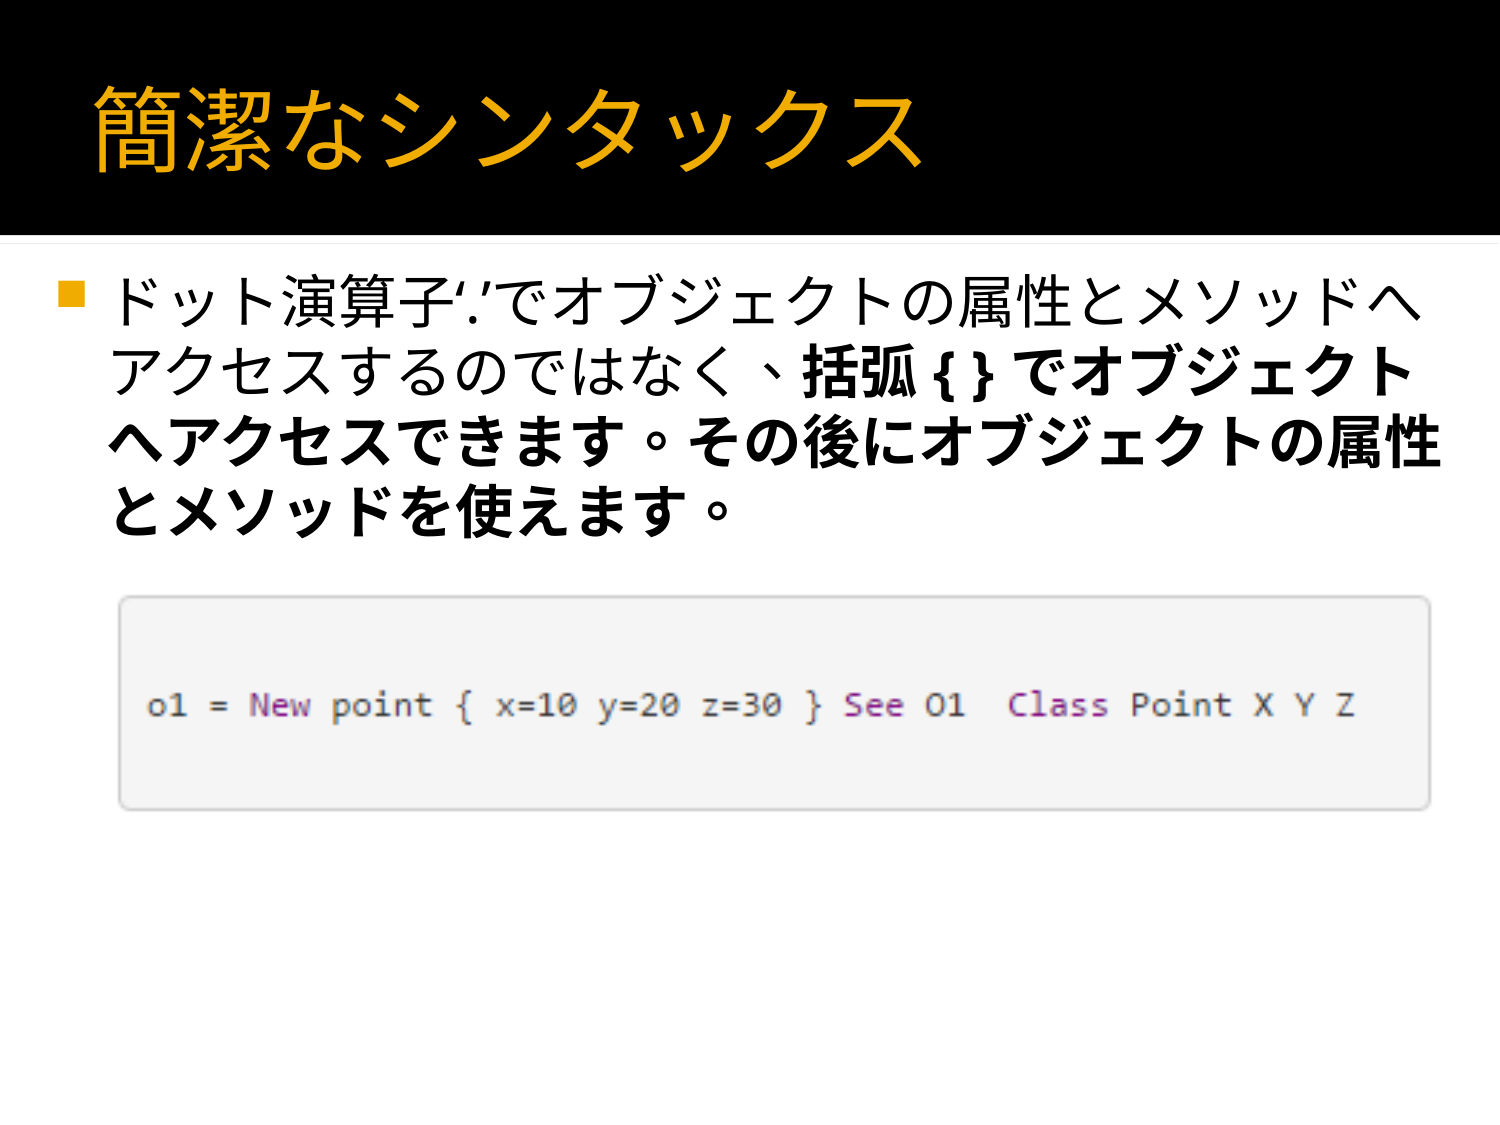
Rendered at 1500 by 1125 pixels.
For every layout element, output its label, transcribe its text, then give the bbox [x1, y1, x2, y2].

list ドット演算子‘.’でオブジェクトの属性とメソッドへアクセスするのではなく、括弧 { } でオブジェクトへアクセスできます。その後にオブジェクトの属性とメソッドを使えます。 [24, 249, 1463, 1050]
title 簡潔なシンタックス [75, 25, 1425, 231]
picture [99, 579, 1455, 838]
